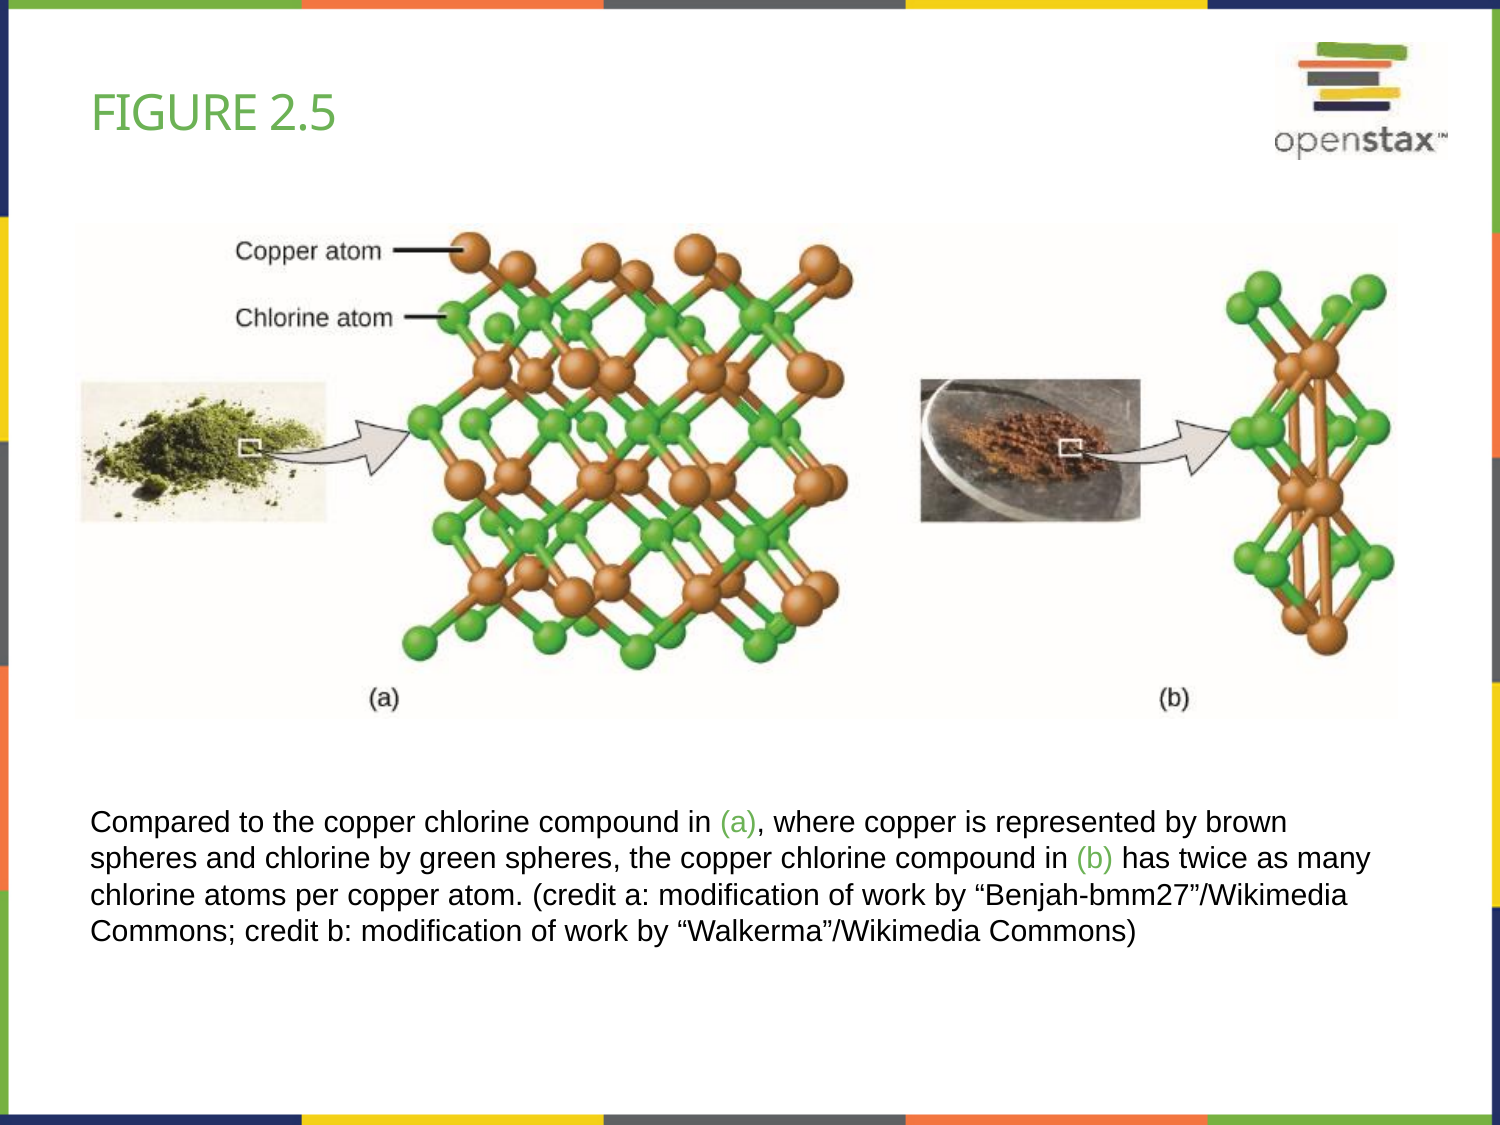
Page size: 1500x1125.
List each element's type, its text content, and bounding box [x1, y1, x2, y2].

picture [0, 0, 1500, 1125]
title Figure 2.5 [75, 39, 1398, 148]
list Compared to the copper chlorine compound in (a), where copper is represented by brown spheres and chlorine by green spheres, the copper chlorine compound in (b) has twice as many chlorine atoms per copper atom. (credit a: modification of work by “Benjah-bmm27”/Wikimedia Commons; credit b: modification of work by “Walkerma”/Wikimedia Commons) [75, 794, 1398, 986]
